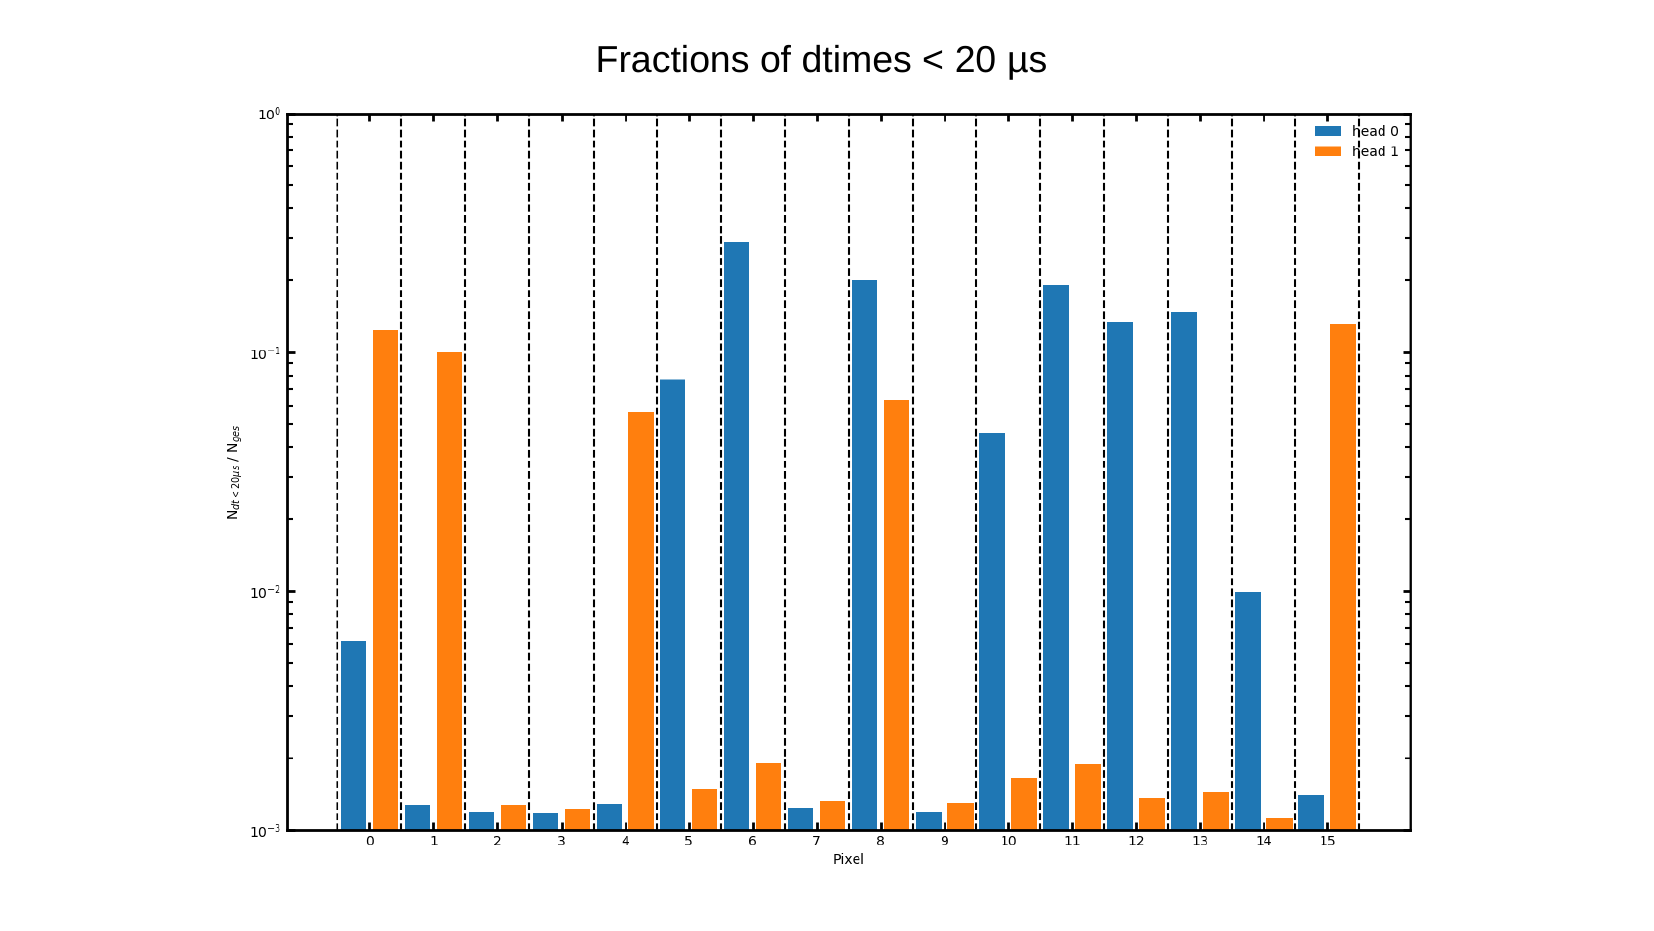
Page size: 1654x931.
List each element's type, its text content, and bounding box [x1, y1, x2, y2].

text_box Fractions of dtimes < 20 µs [580, 30, 1073, 88]
picture [105, 1, 1555, 931]
